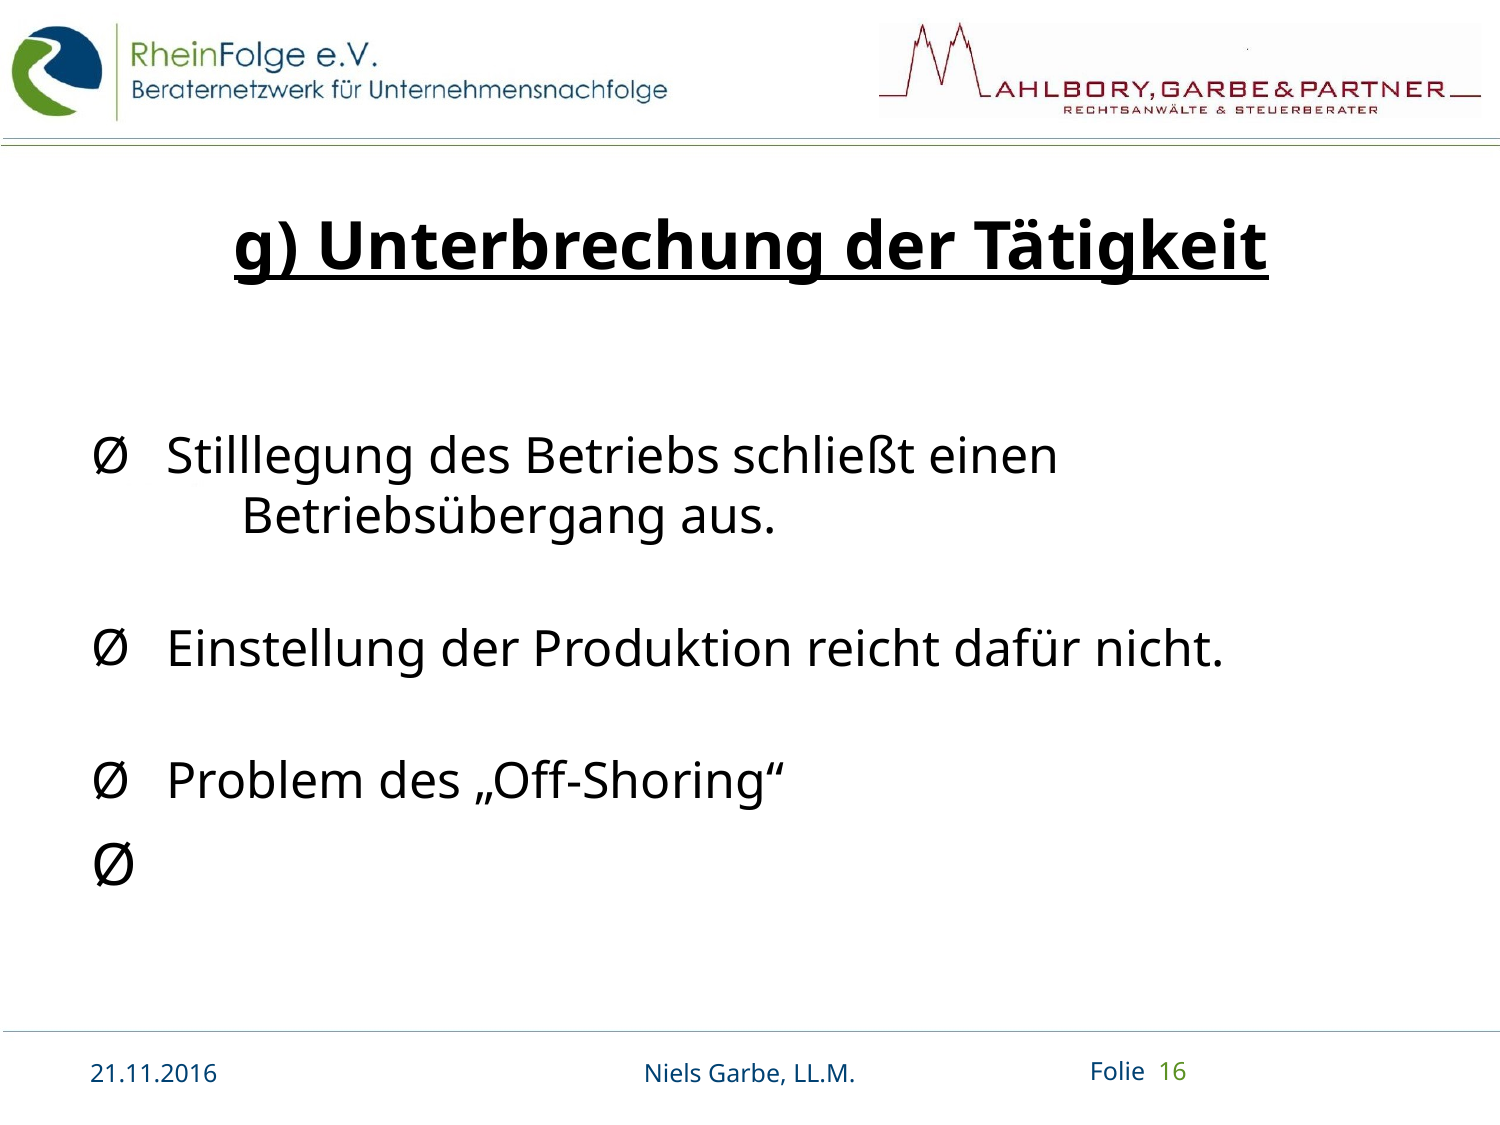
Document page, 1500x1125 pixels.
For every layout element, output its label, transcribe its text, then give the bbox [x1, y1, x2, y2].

title g) Unterbrechung der Tätigkeit [76, 149, 1427, 337]
text_box Folie ‹Nr.› [1074, 1042, 1426, 1103]
text_box 21.11.2016 [75, 1042, 426, 1103]
text_box Niels Garbe, LL.M. [512, 1042, 988, 1103]
list Stilllegung des Betriebs schließt einen Betriebsübergang aus. Einstellung der Produktion reicht dafür nicht. Problem des „Off-Shoring“ [76, 416, 1427, 1125]
